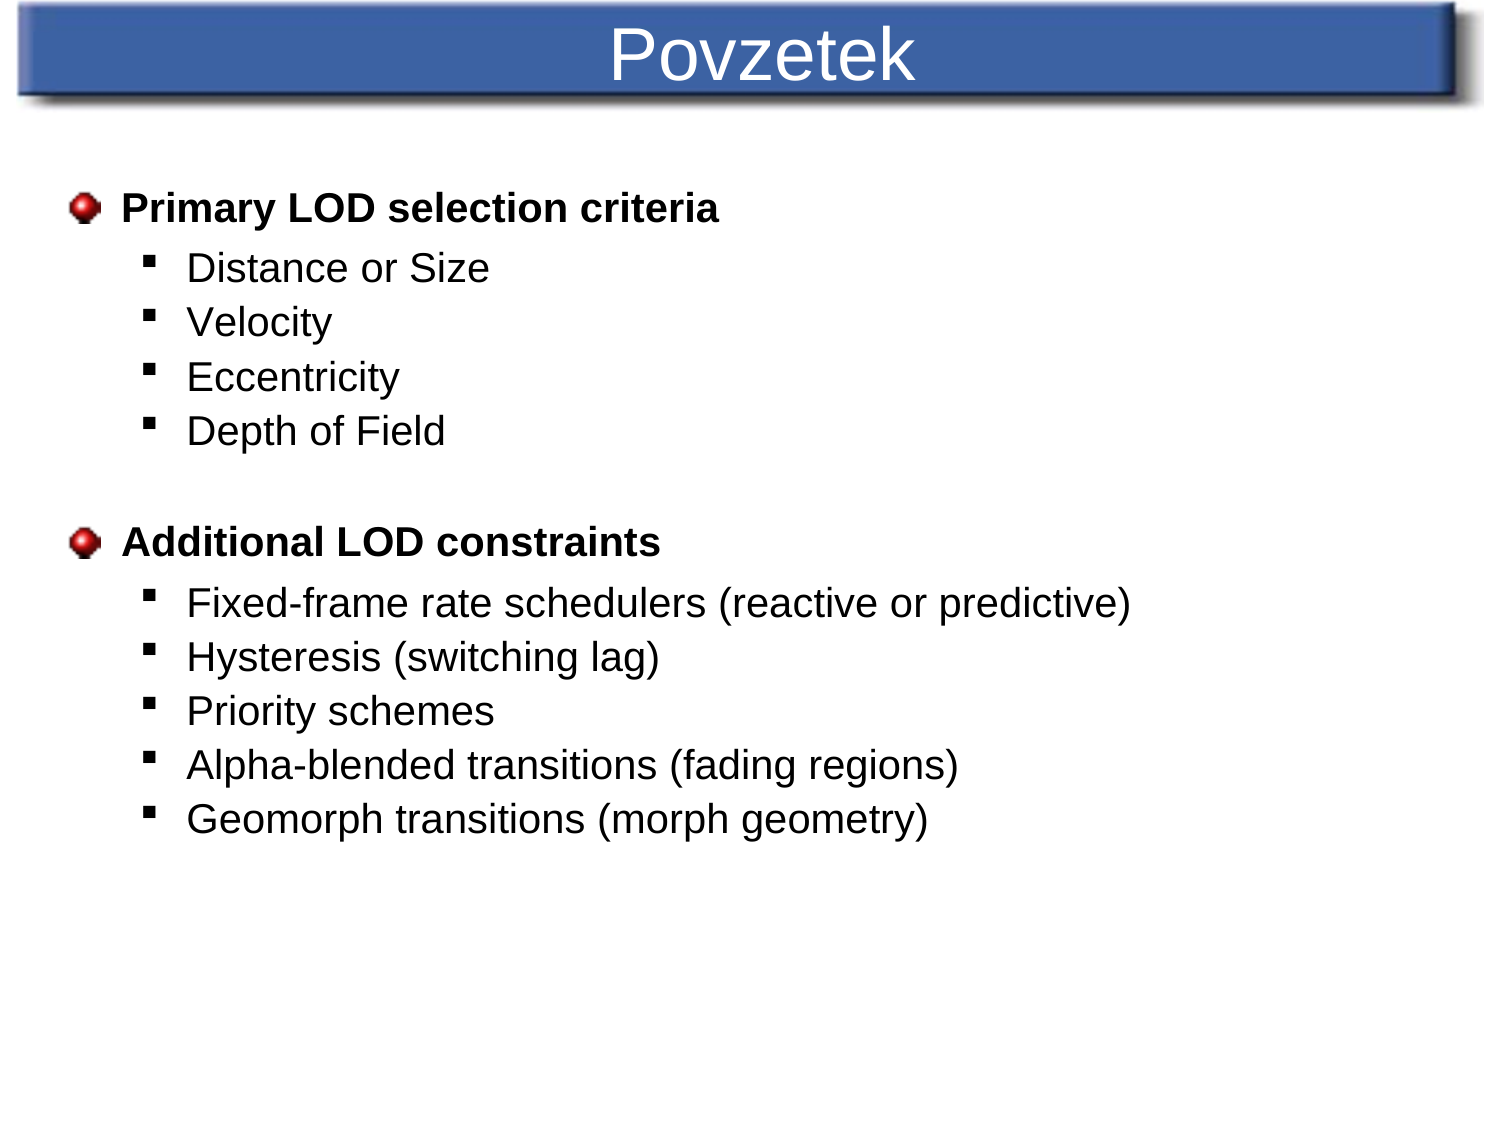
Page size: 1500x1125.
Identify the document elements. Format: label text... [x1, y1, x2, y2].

picture [16, 0, 1484, 113]
list Primary LOD selection criteria Distance or Size Velocity Eccentricity Depth of Field Additional LOD constraints Fixed-frame rate schedulers (reactive or predictive) Hysteresis (switching lag) Priority schemes Alpha-blended transitions (fading regions) Geomorph transitions (morph geometry) [49, 178, 1269, 1049]
title Povzetek [24, 0, 1500, 103]
